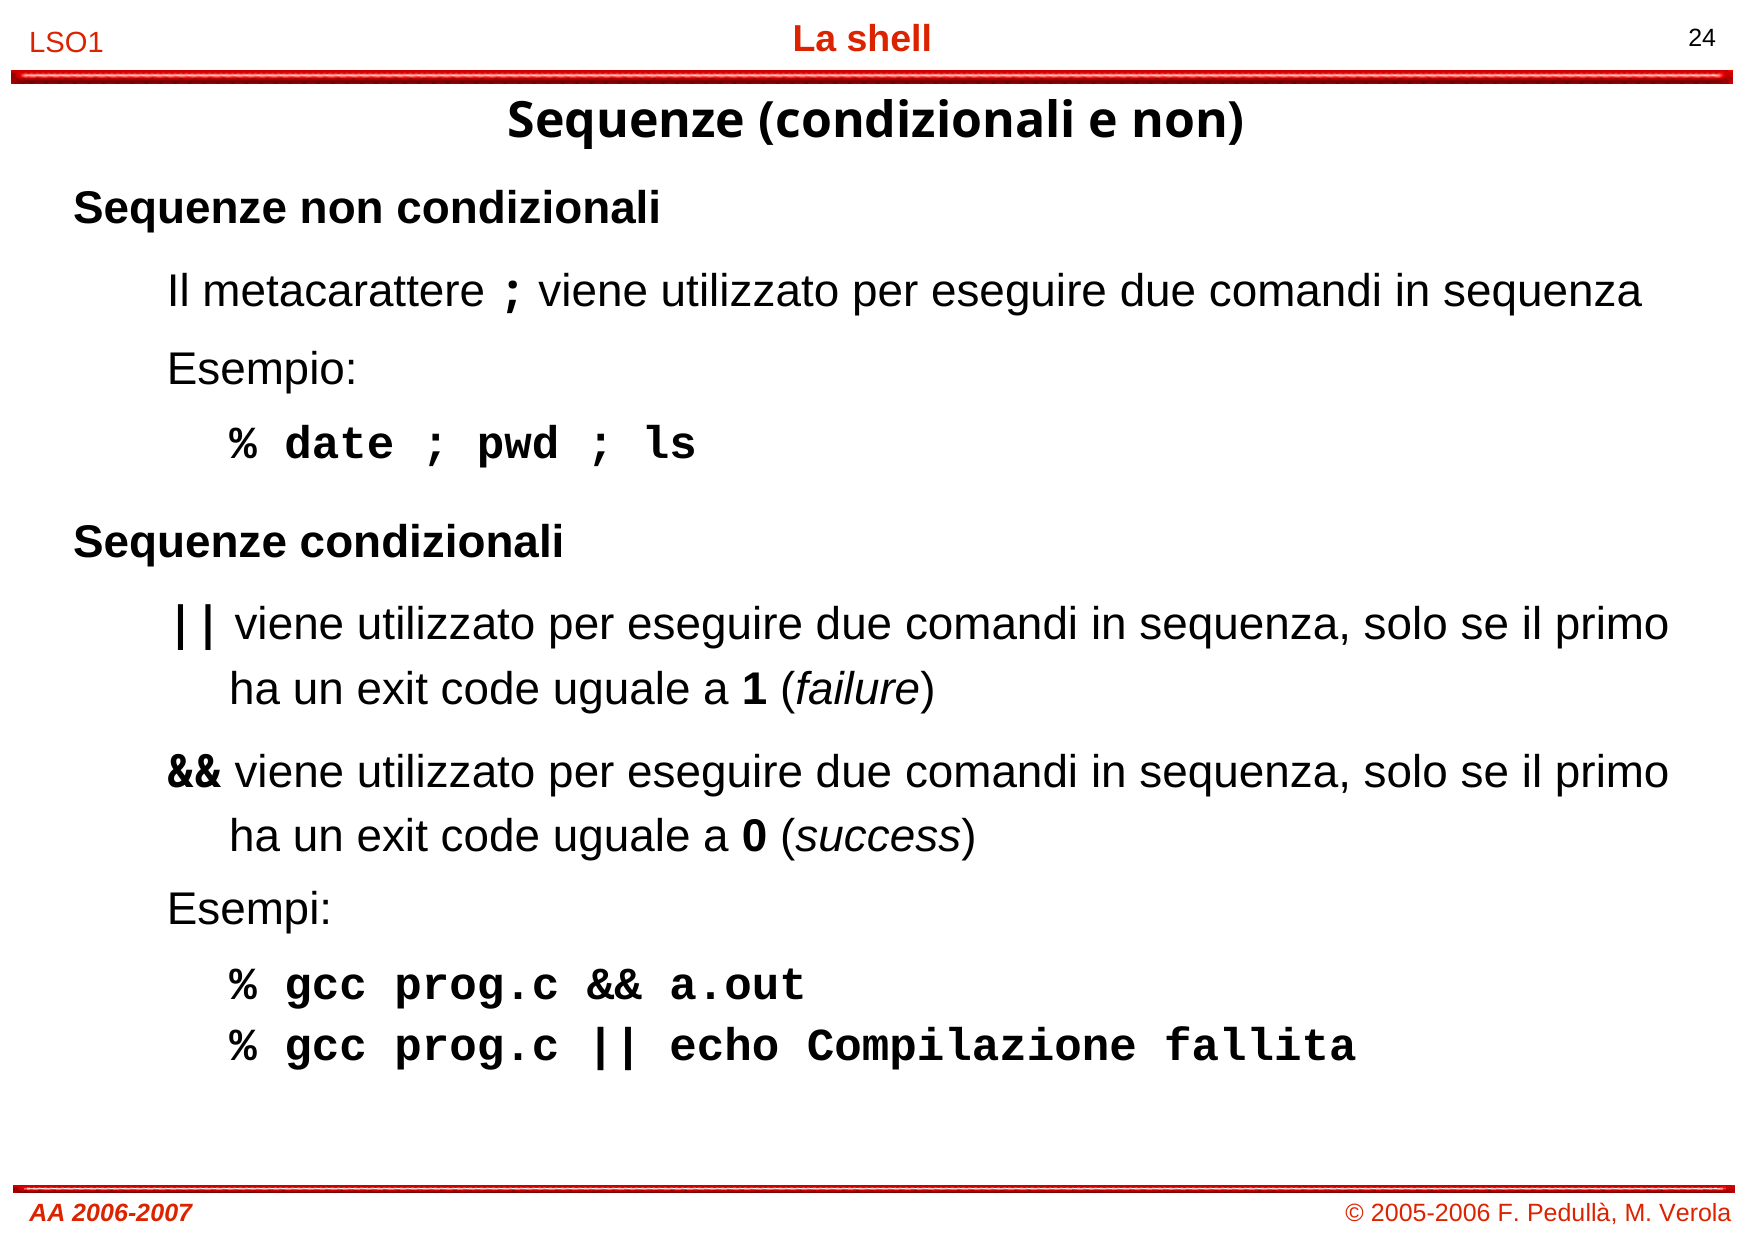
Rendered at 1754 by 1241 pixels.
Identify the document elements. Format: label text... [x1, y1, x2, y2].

list Sequenze non condizionali Il metacarattere ; viene utilizzato per eseguire due comandi in sequenza Esempio: % date ; pwd ; ls Sequenze condizionali || viene utilizzato per eseguire due comandi in sequenza, solo se il primo ha un exit code uguale a 1 (failure) && viene utilizzato per eseguire due comandi in sequenza, solo se il primo ha un exit code uguale a 0 (success) Esempi: % gcc prog.c && a.out % gcc prog.c || echo Compilazione fallita [58, 171, 1696, 1179]
picture [13, 1185, 1735, 1193]
title Sequenze (condizionali e non) [455, 72, 1298, 168]
picture [11, 70, 1733, 84]
